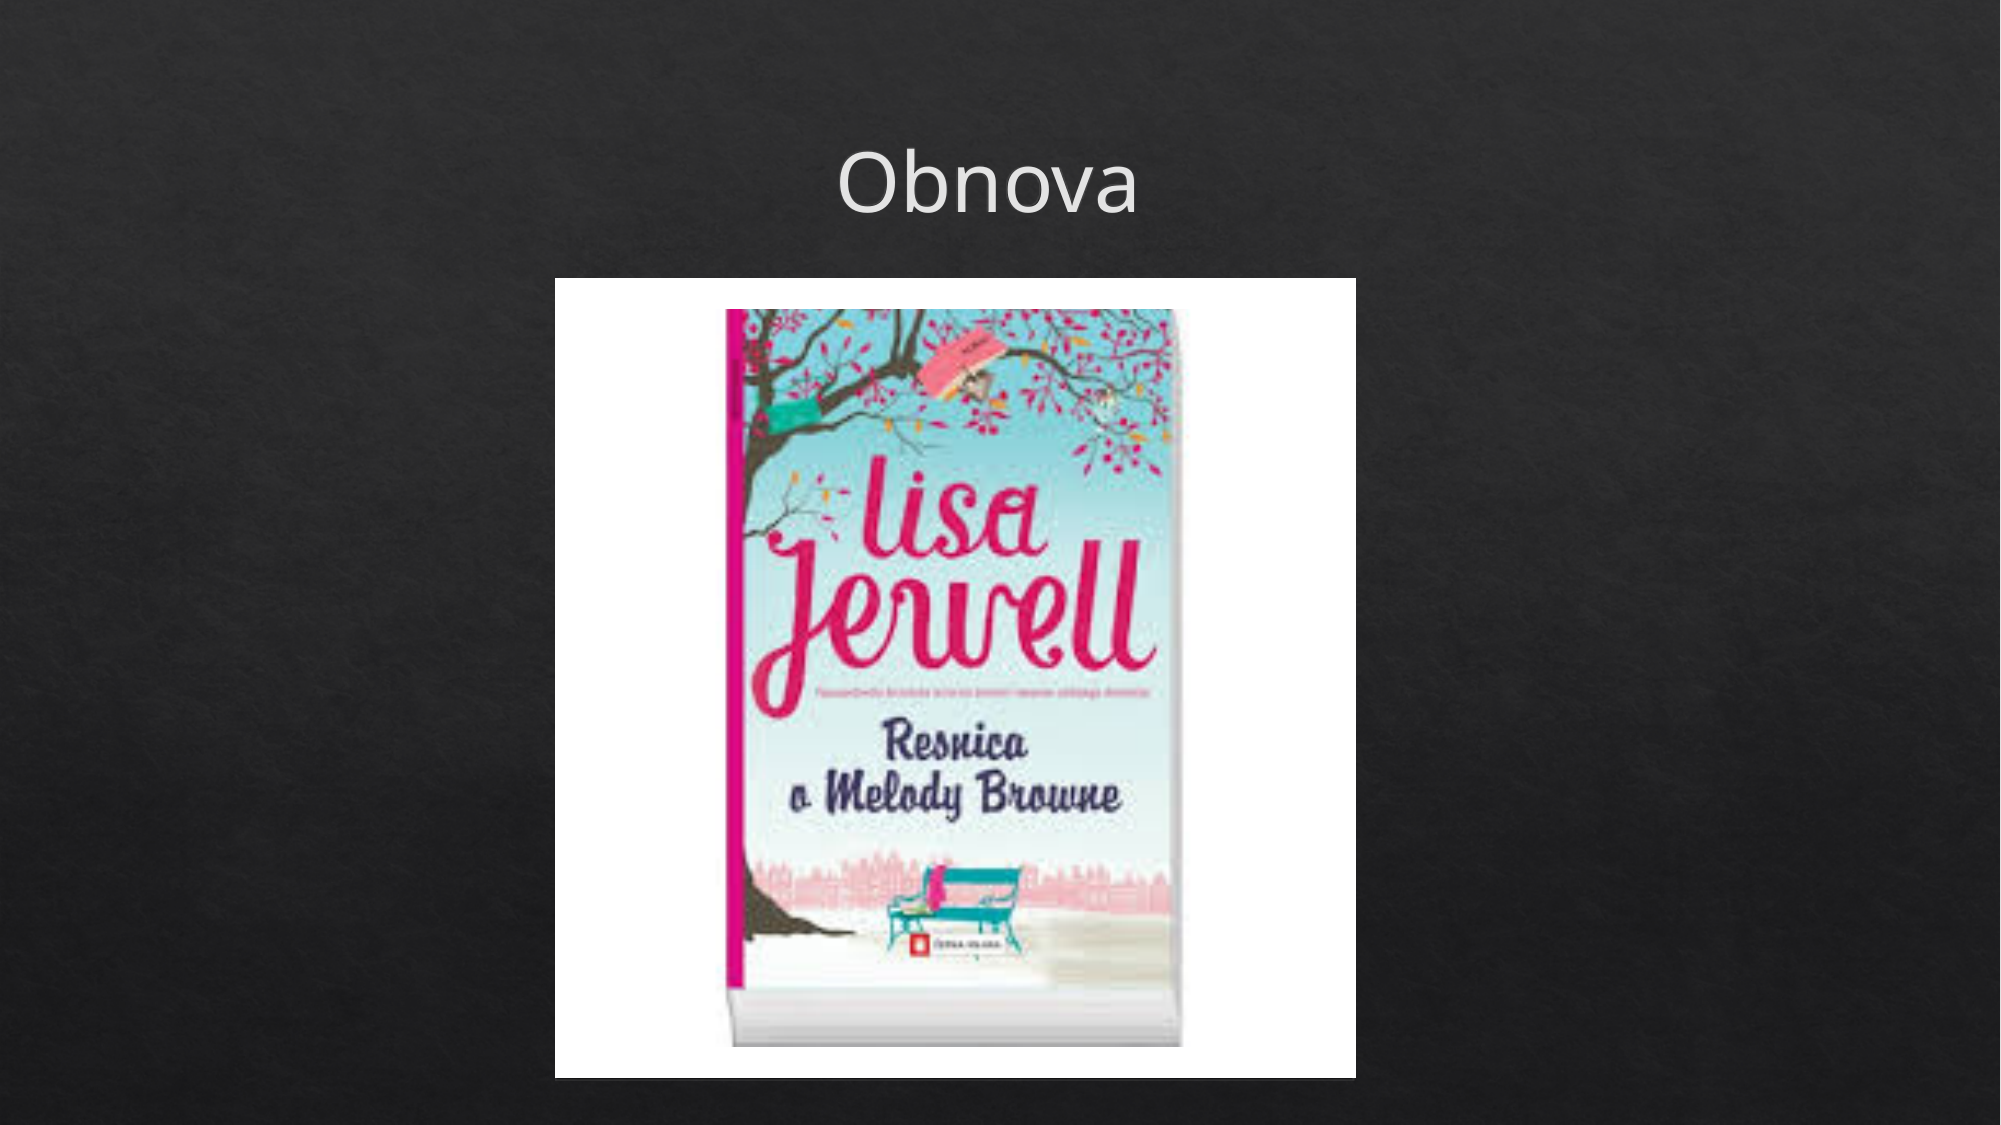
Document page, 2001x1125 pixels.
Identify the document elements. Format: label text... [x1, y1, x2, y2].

title Obnova [149, 99, 1849, 260]
picture [0, 0, 2001, 1125]
